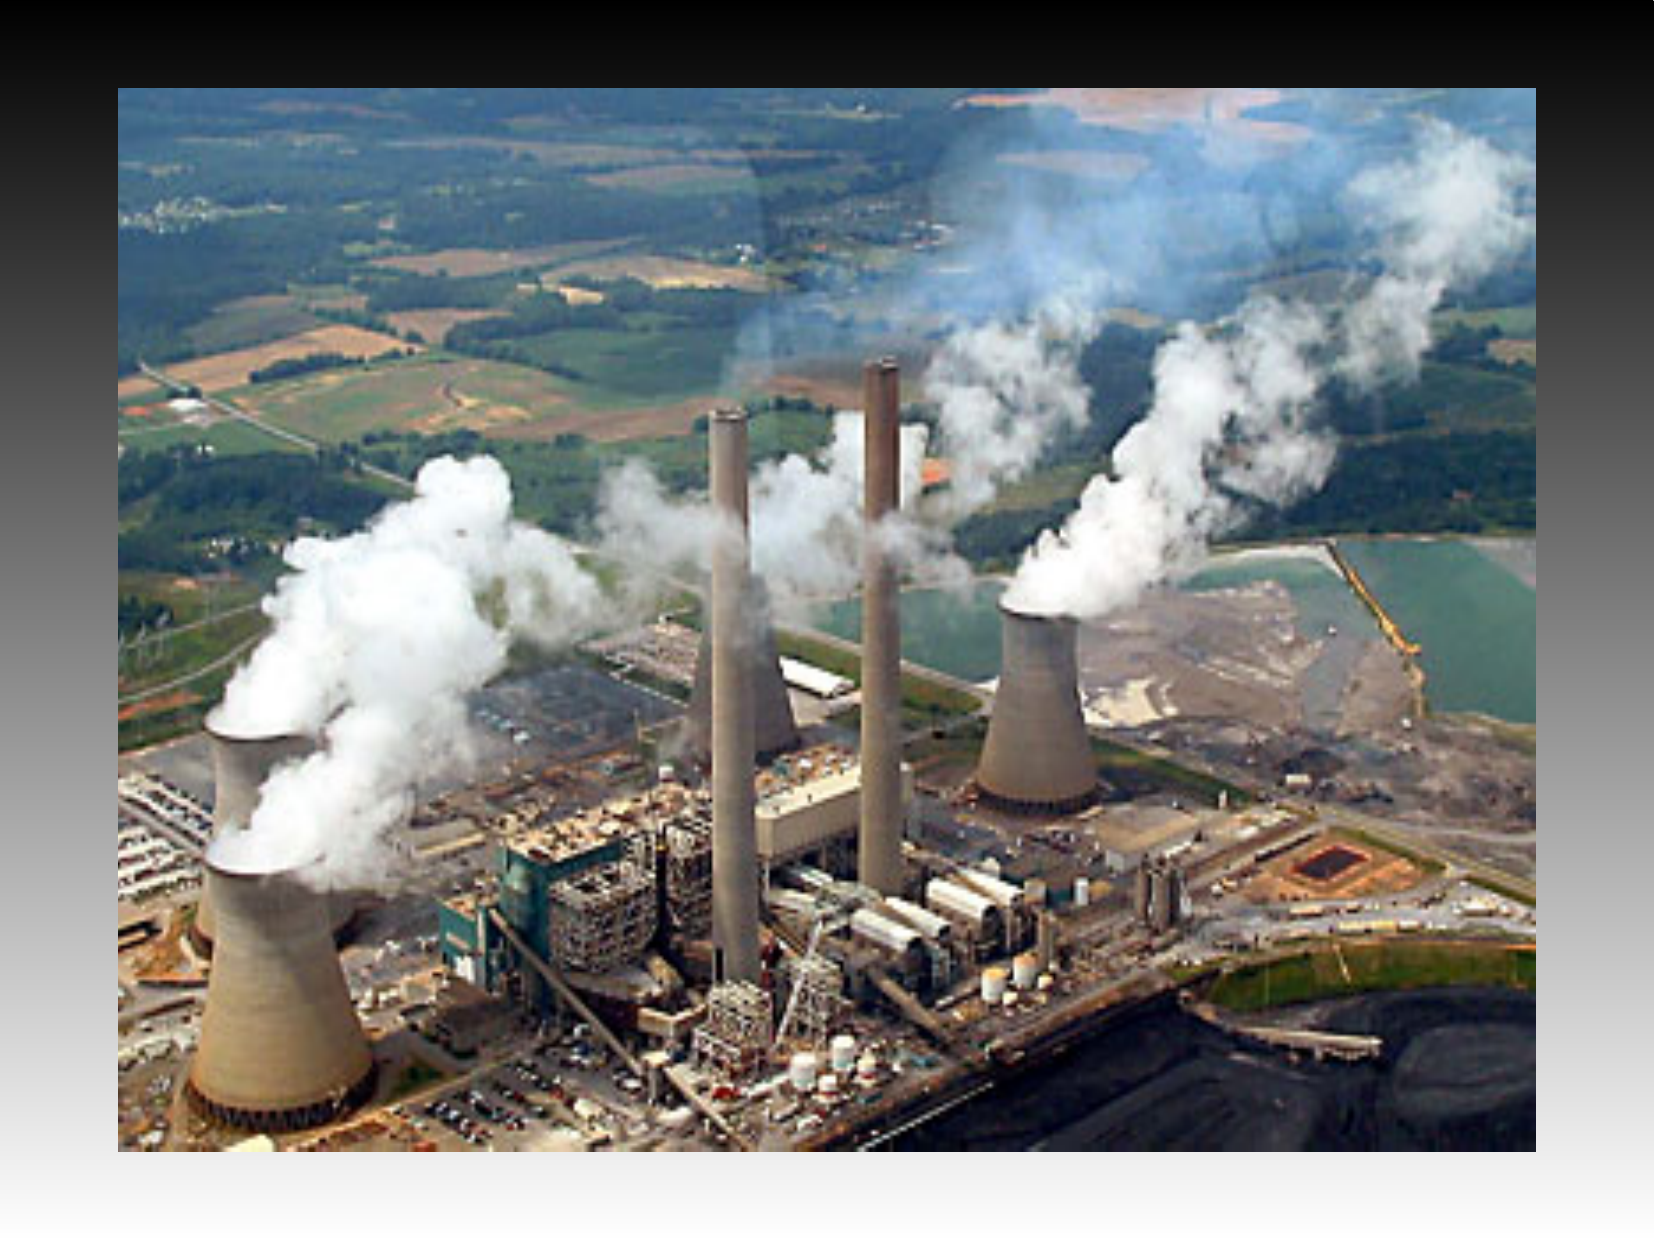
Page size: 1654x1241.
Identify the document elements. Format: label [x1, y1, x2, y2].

picture [118, 88, 1536, 1152]
